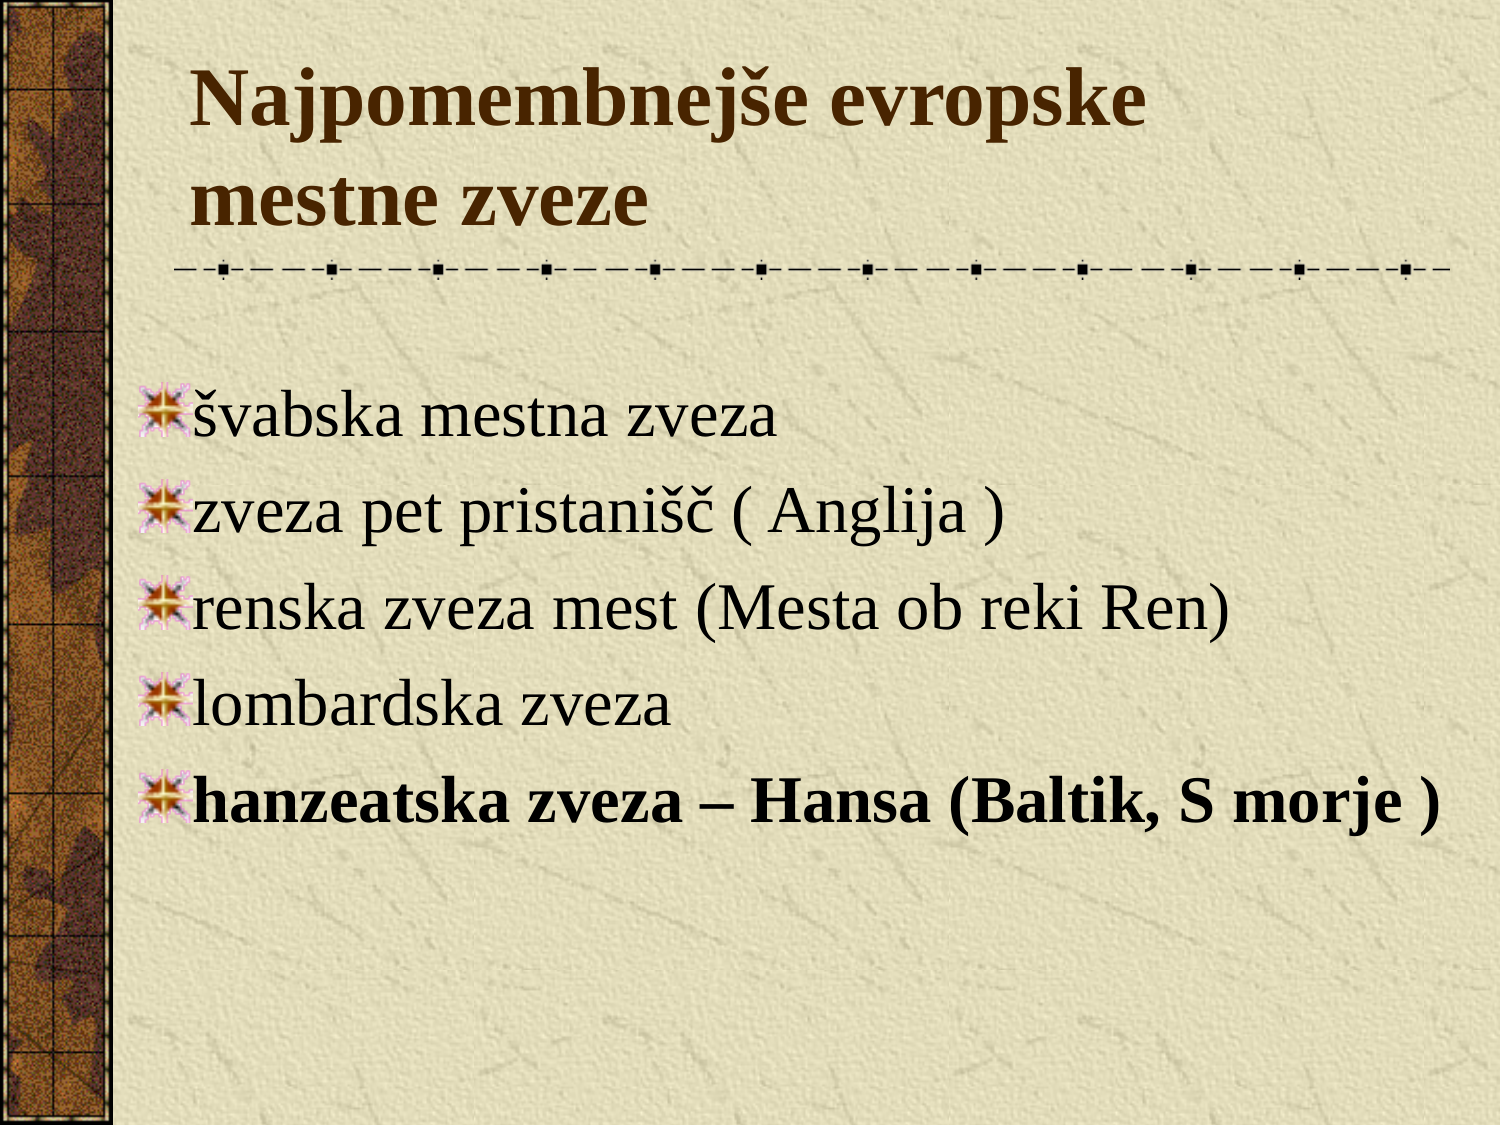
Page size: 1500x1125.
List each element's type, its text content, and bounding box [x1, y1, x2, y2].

title Najpomembnejše evropske mestne zveze [174, 62, 1450, 250]
list švabska mestna zveza zveza pet pristanišč ( Anglija ) renska zveza mest (Mesta ob reki Ren) lombardska zveza hanzeatska zveza – Hansa (Baltik, S morje ) [123, 361, 1459, 894]
picture [0, 0, 1500, 1125]
